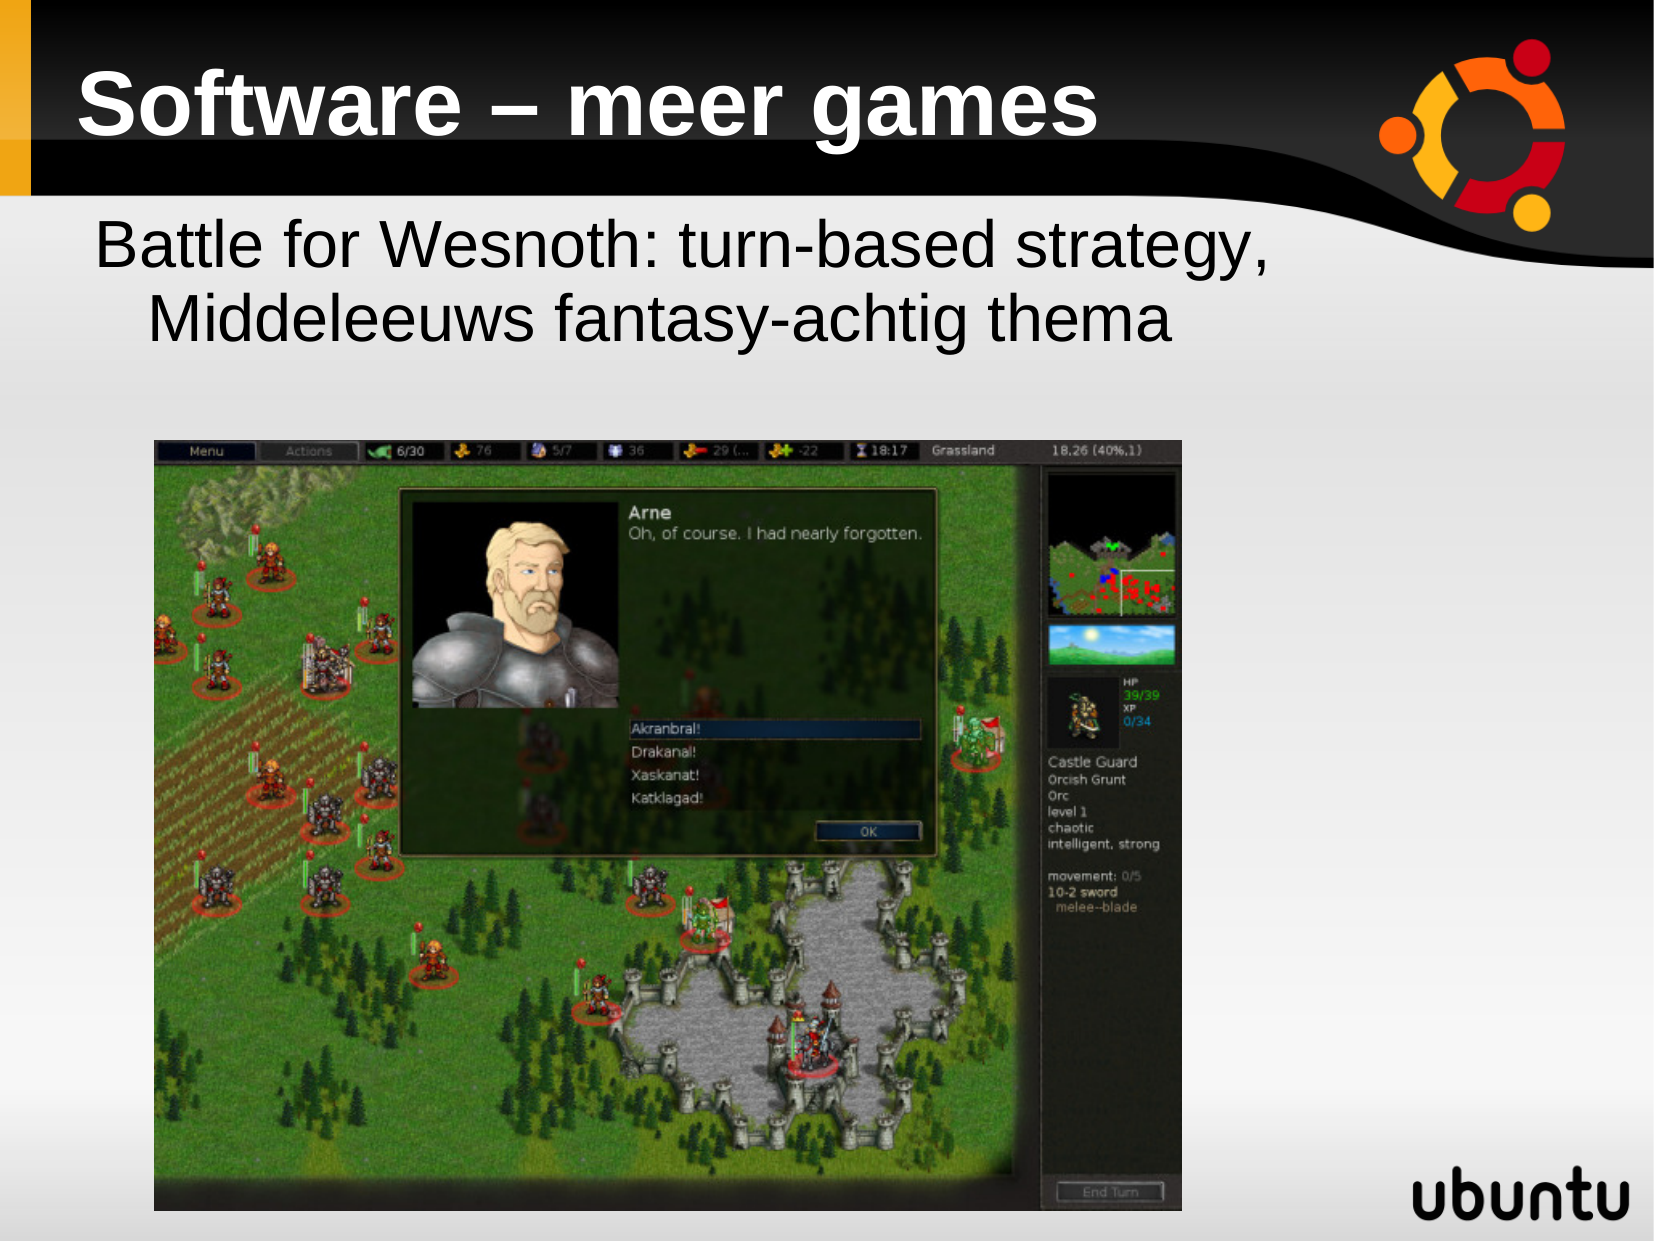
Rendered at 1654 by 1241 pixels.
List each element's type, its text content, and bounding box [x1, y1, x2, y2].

list Battle for Wesnoth: turn-based strategy, Middeleeuws fantasy-achtig thema [76, 206, 1565, 1011]
picture [0, 0, 1654, 1241]
title Software – meer games [76, 7, 1565, 200]
